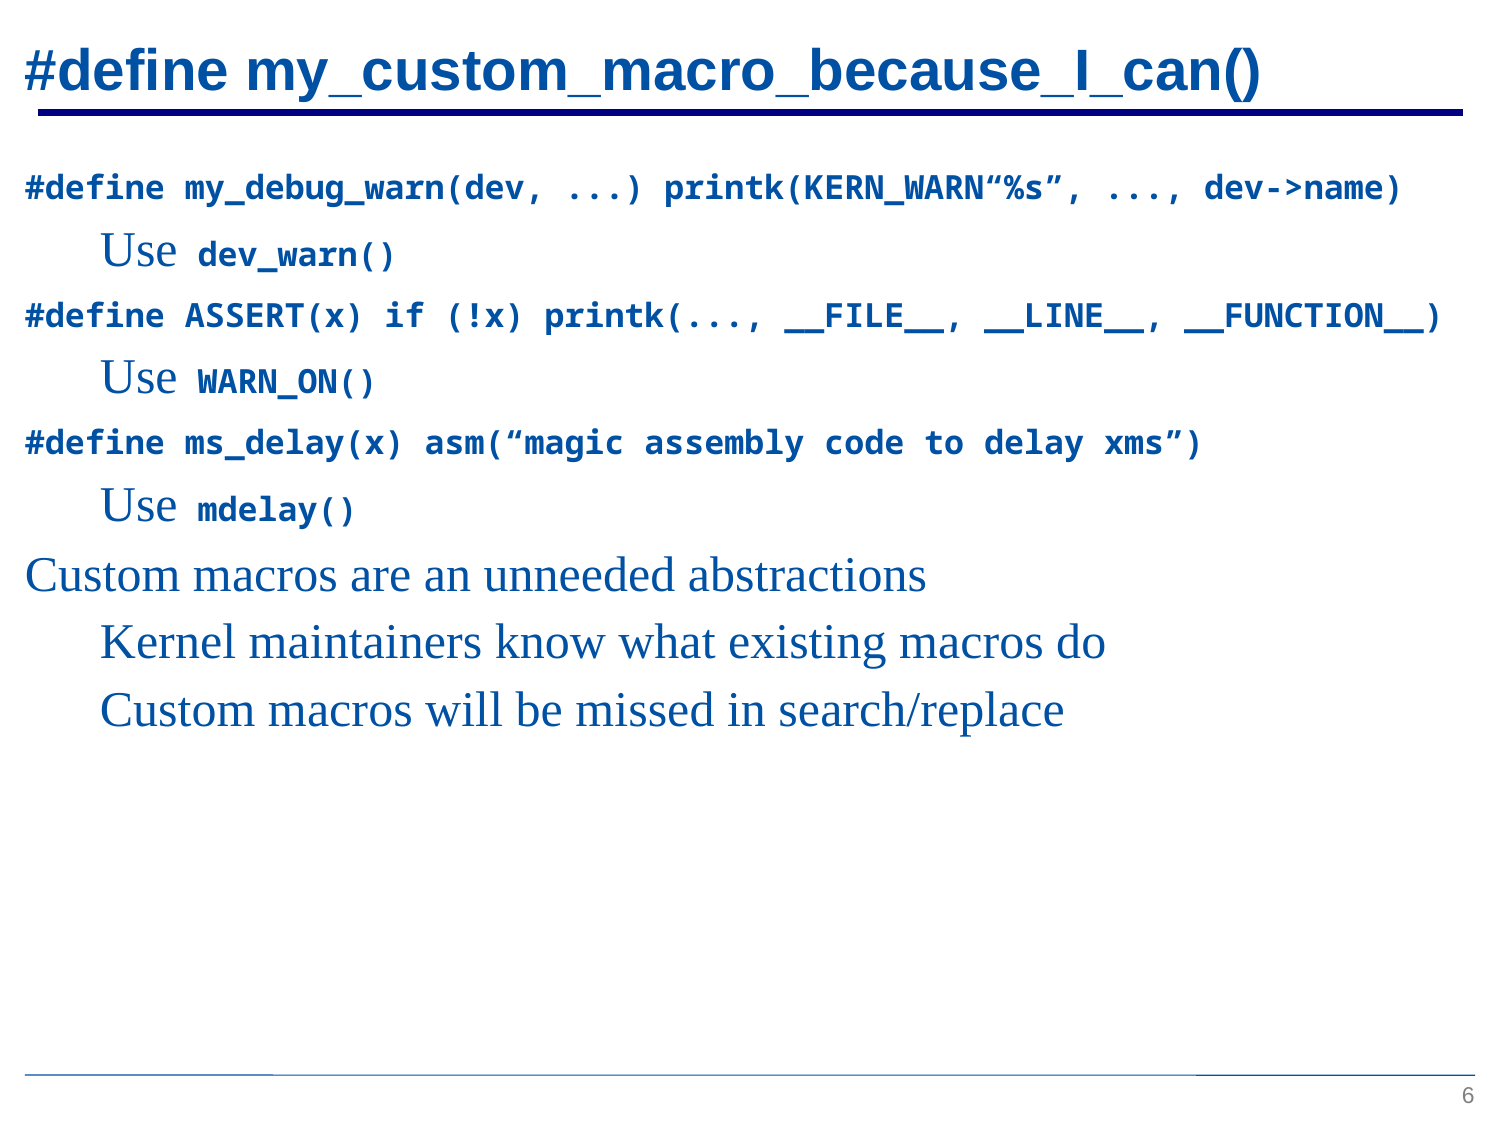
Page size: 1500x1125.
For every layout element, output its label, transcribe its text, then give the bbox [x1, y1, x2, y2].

title #define my_custom_macro_because_I_can() [24, 19, 1463, 118]
list #define my_debug_warn(dev, ...) printk(KERN_WARN“%s”, ..., dev->name) Use dev_warn() #define ASSERT(x) if (!x) printk(..., __FILE__, __LINE__, __FUNCTION__) Use WARN_ON() #define ms_delay(x) asm(“magic assembly code to delay xms”) Use mdelay() Custom macros are an unneeded abstractions Kernel maintainers know what existing macros do Custom macros will be missed in search/replace [24, 162, 1475, 1023]
